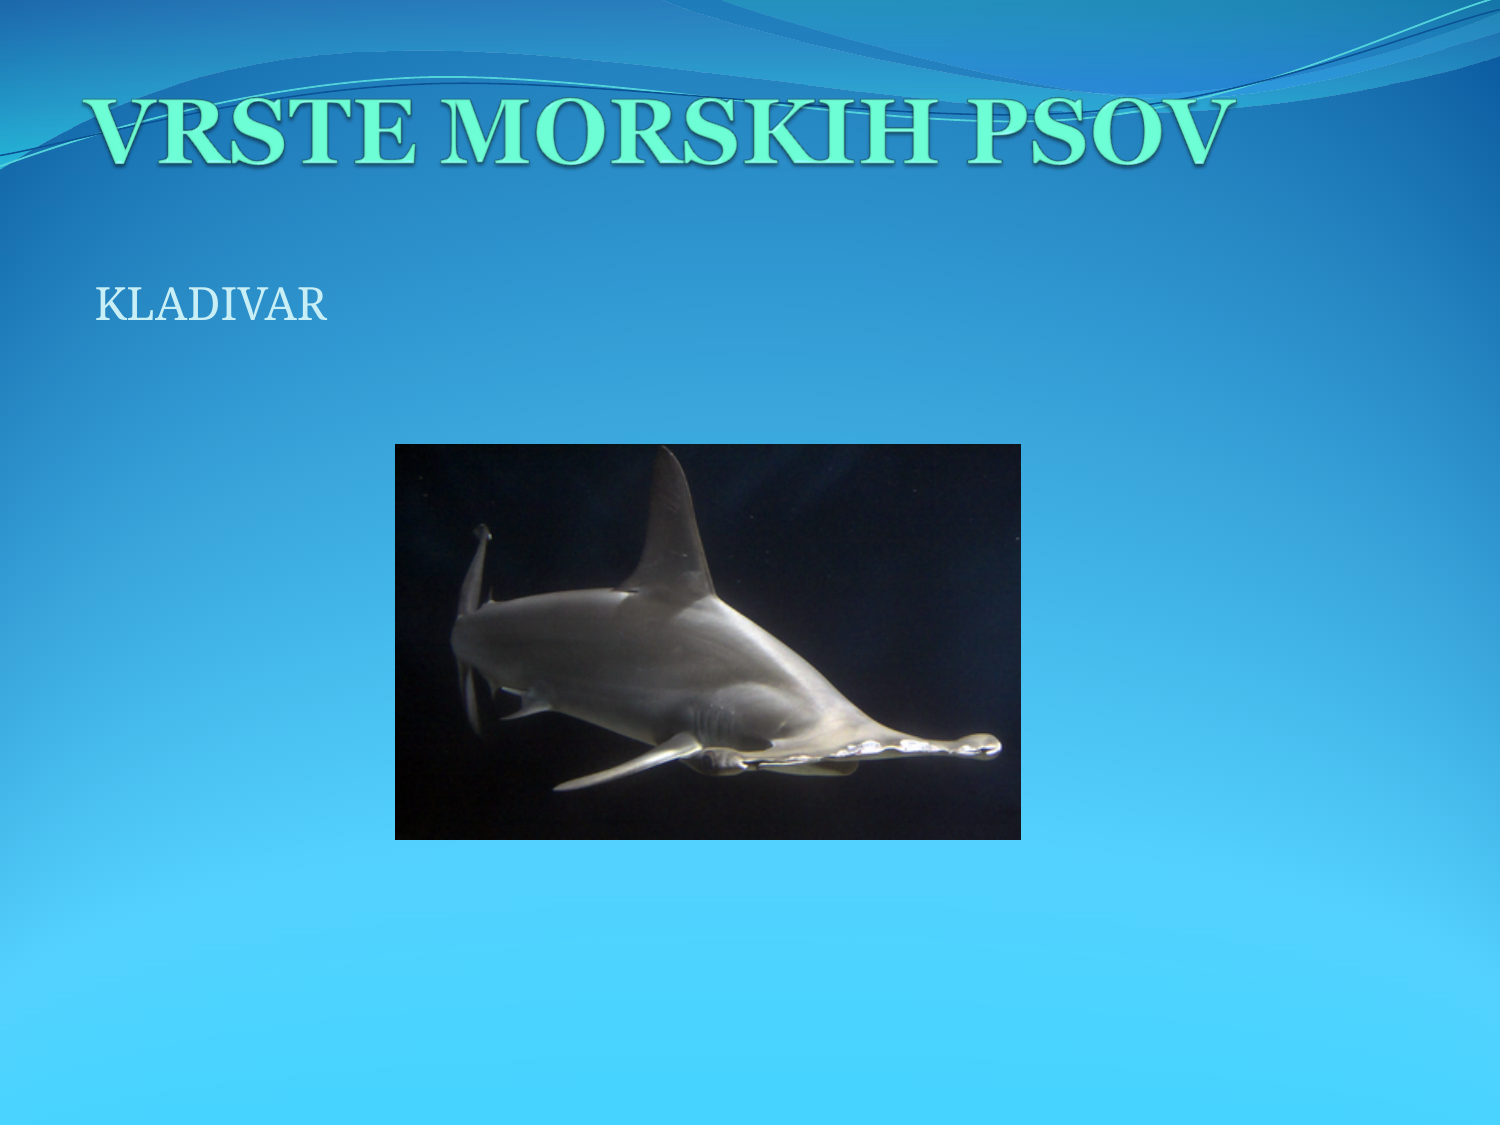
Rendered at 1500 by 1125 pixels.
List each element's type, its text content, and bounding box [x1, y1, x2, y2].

list KLADIVAR [86, 267, 1362, 386]
picture [0, 0, 1500, 1125]
